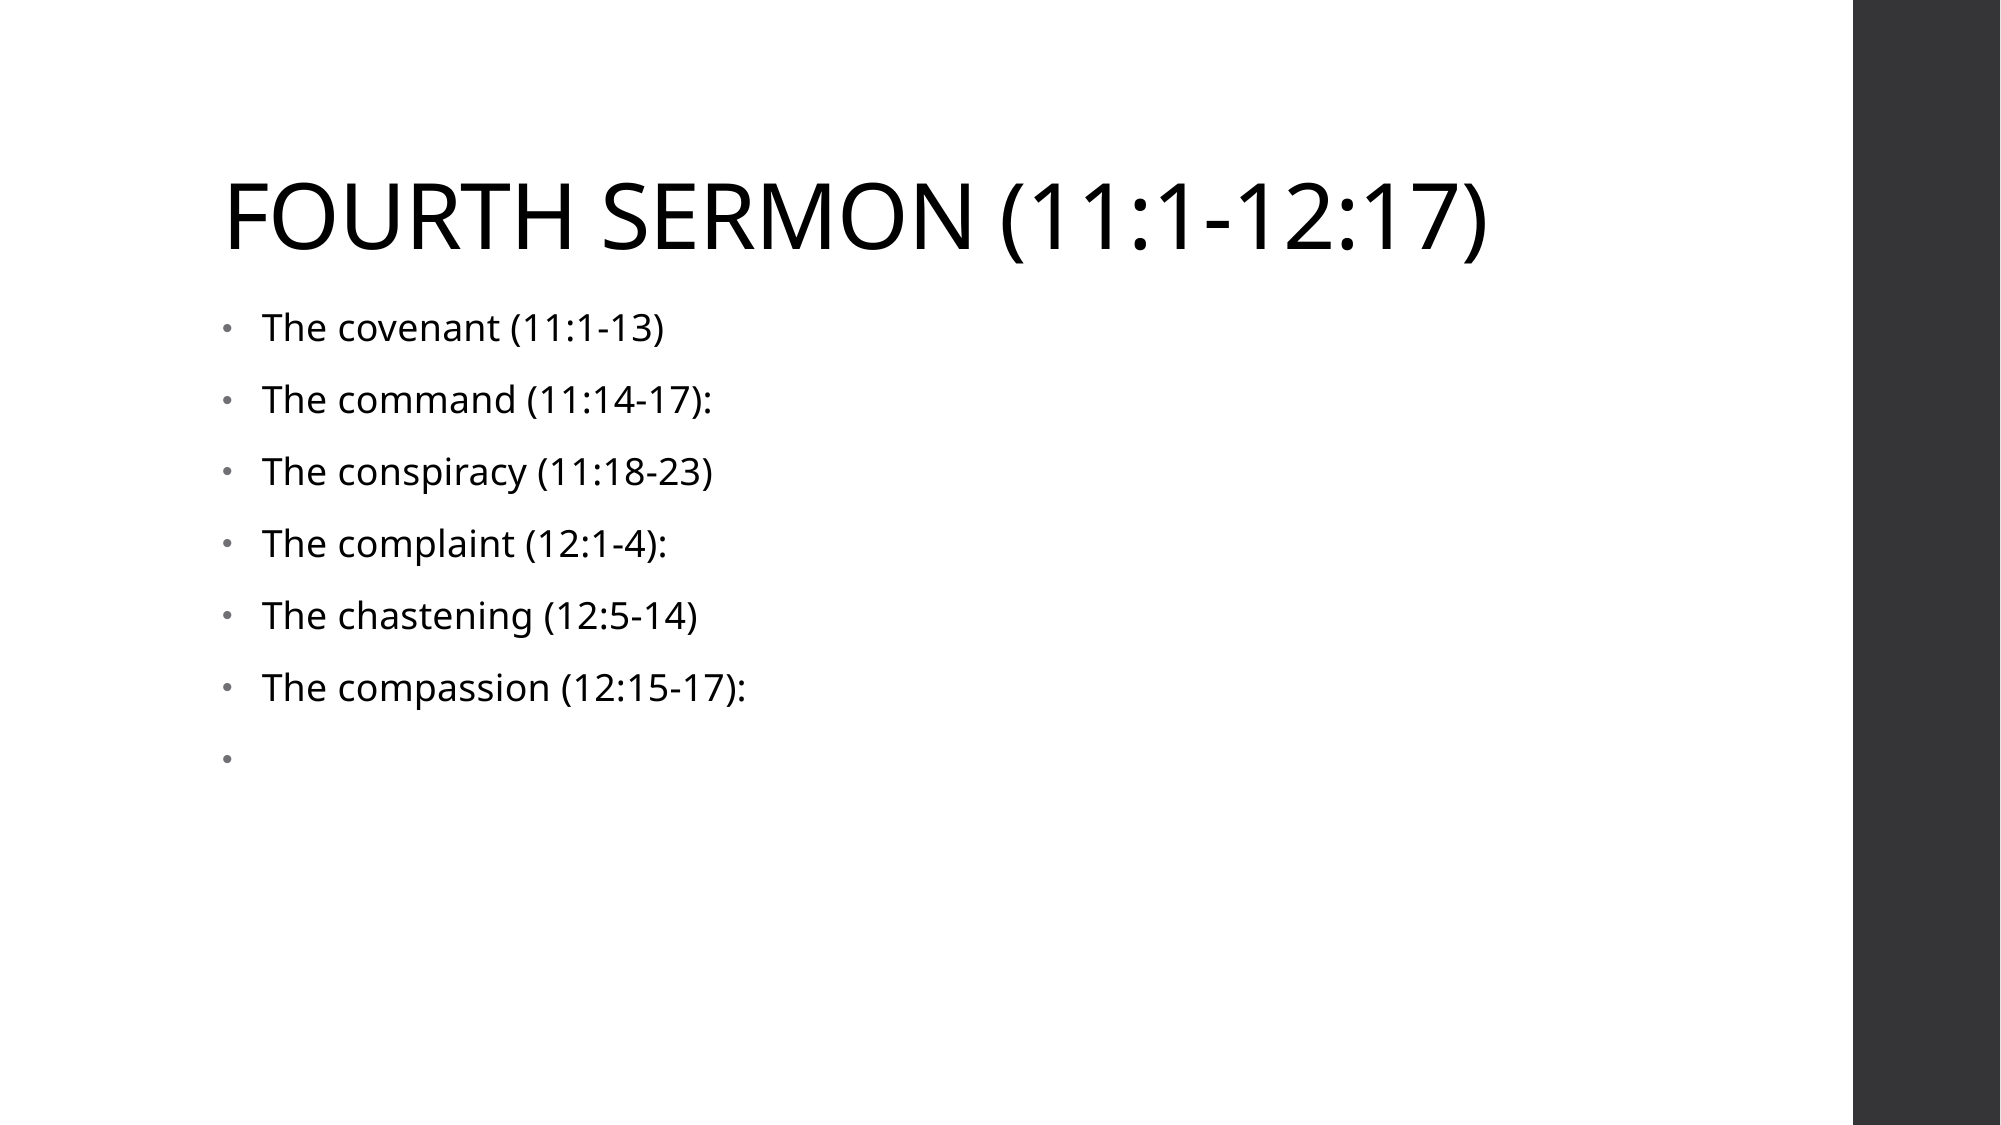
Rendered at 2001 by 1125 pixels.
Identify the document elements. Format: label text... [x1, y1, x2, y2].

title FOURTH SERMON (11:1-12:17) [206, 60, 1797, 278]
list The covenant (11:1-13) The command (11:14-17): The conspiracy (11:18-23) The complaint (12:1-4): The chastening (12:5-14) The compassion (12:15-17): [206, 299, 1617, 1014]
